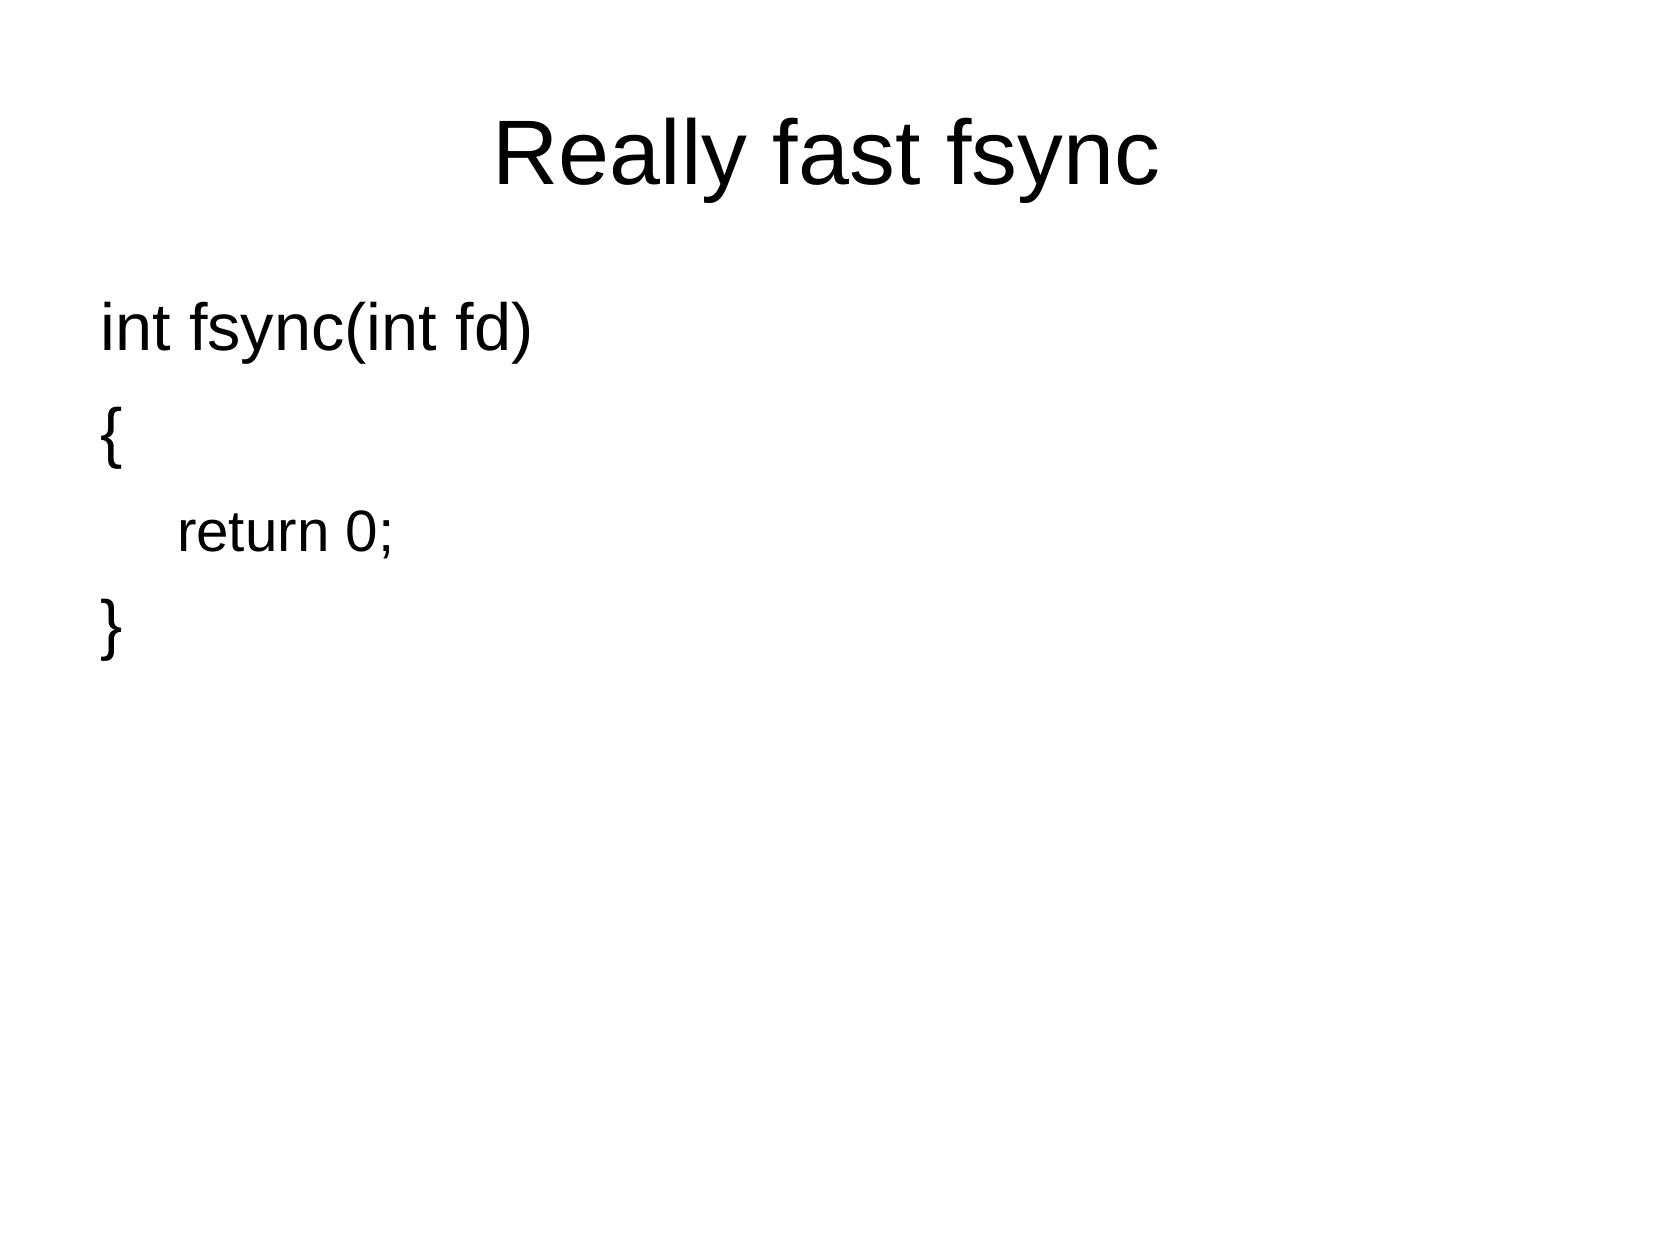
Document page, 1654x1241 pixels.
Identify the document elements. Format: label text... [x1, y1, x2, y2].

list int fsync(int fd) { return 0; } [82, 290, 1571, 709]
title Really fast fsync [82, 56, 1571, 250]
